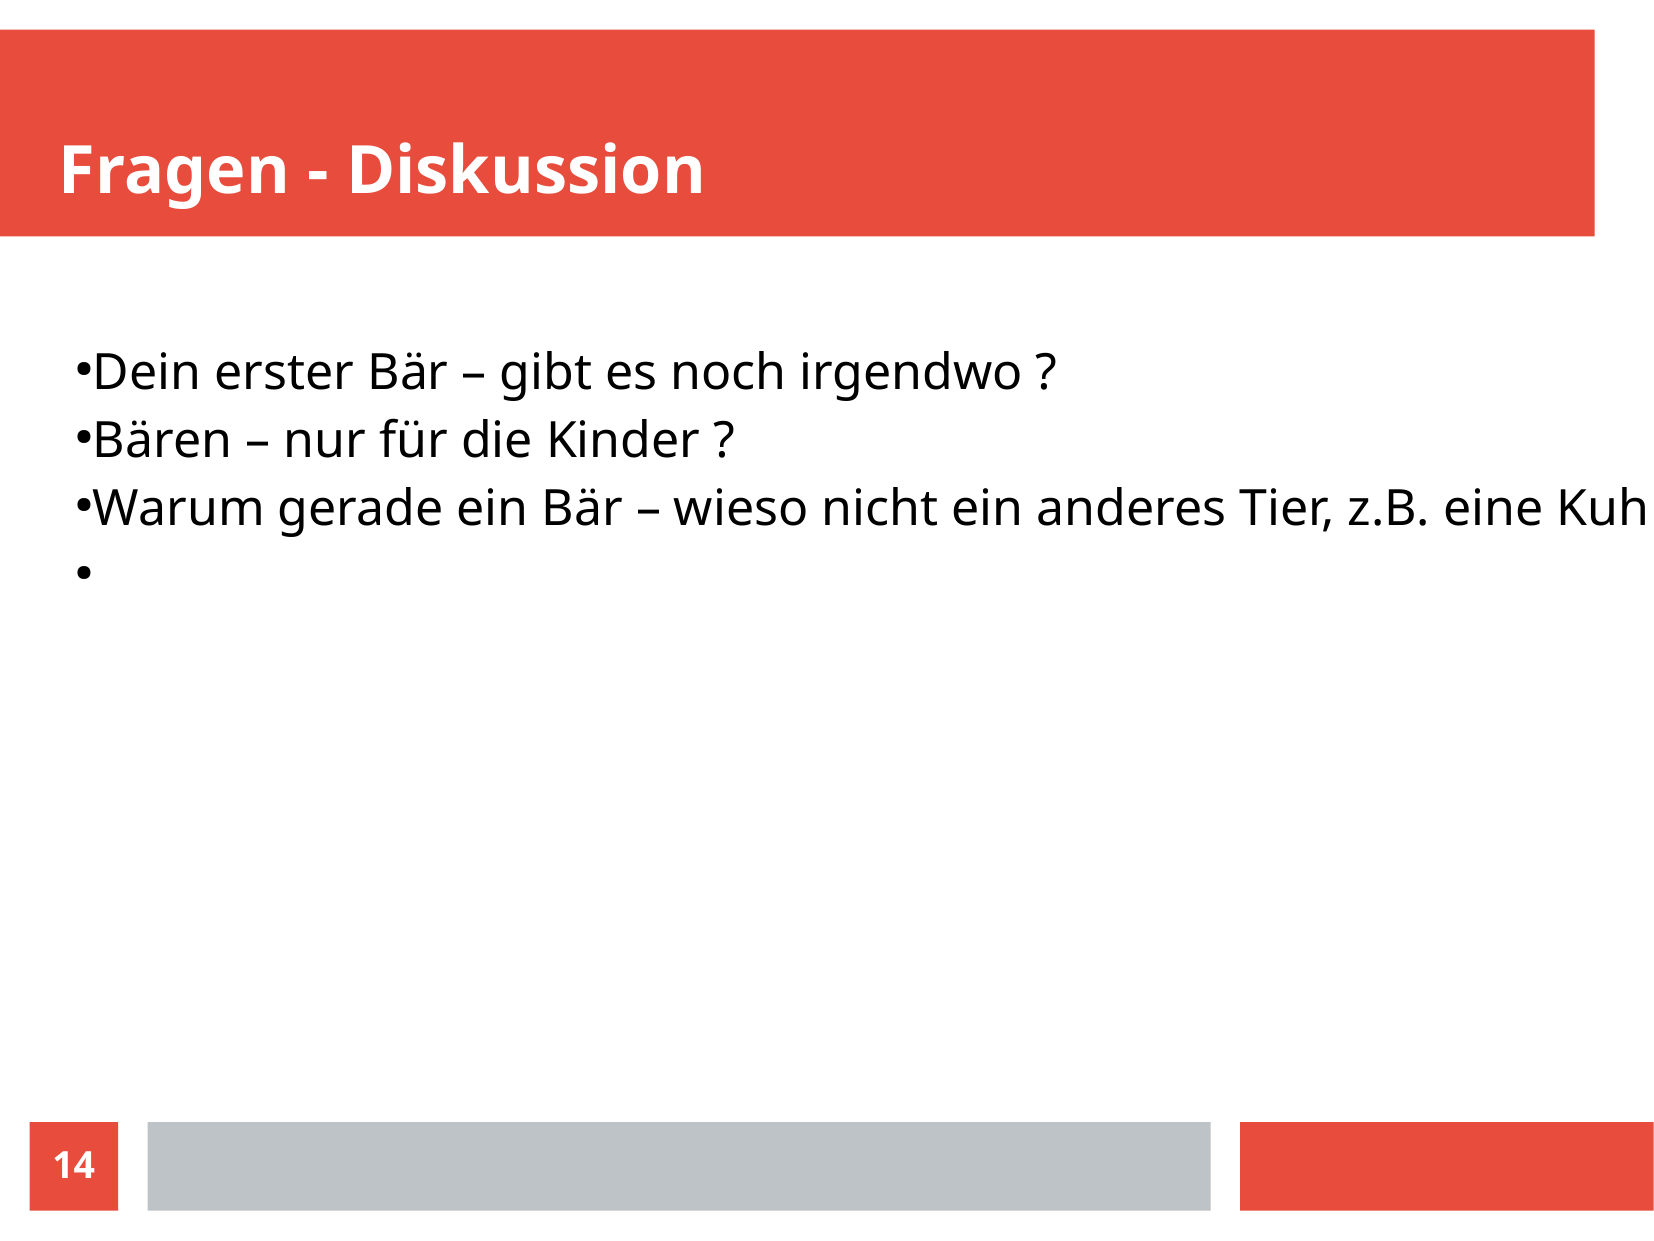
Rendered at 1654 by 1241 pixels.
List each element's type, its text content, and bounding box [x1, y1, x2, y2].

text_box [29, 1122, 119, 1211]
title Fragen - Diskussion [59, 59, 1595, 207]
text_box Dein erster Bär – gibt es noch irgendwo ? Bären – nur für die Kinder ? Warum gerade ein Bär – wieso nicht ein anderes Tier, z.B. eine Kuh ? [60, 328, 1528, 596]
